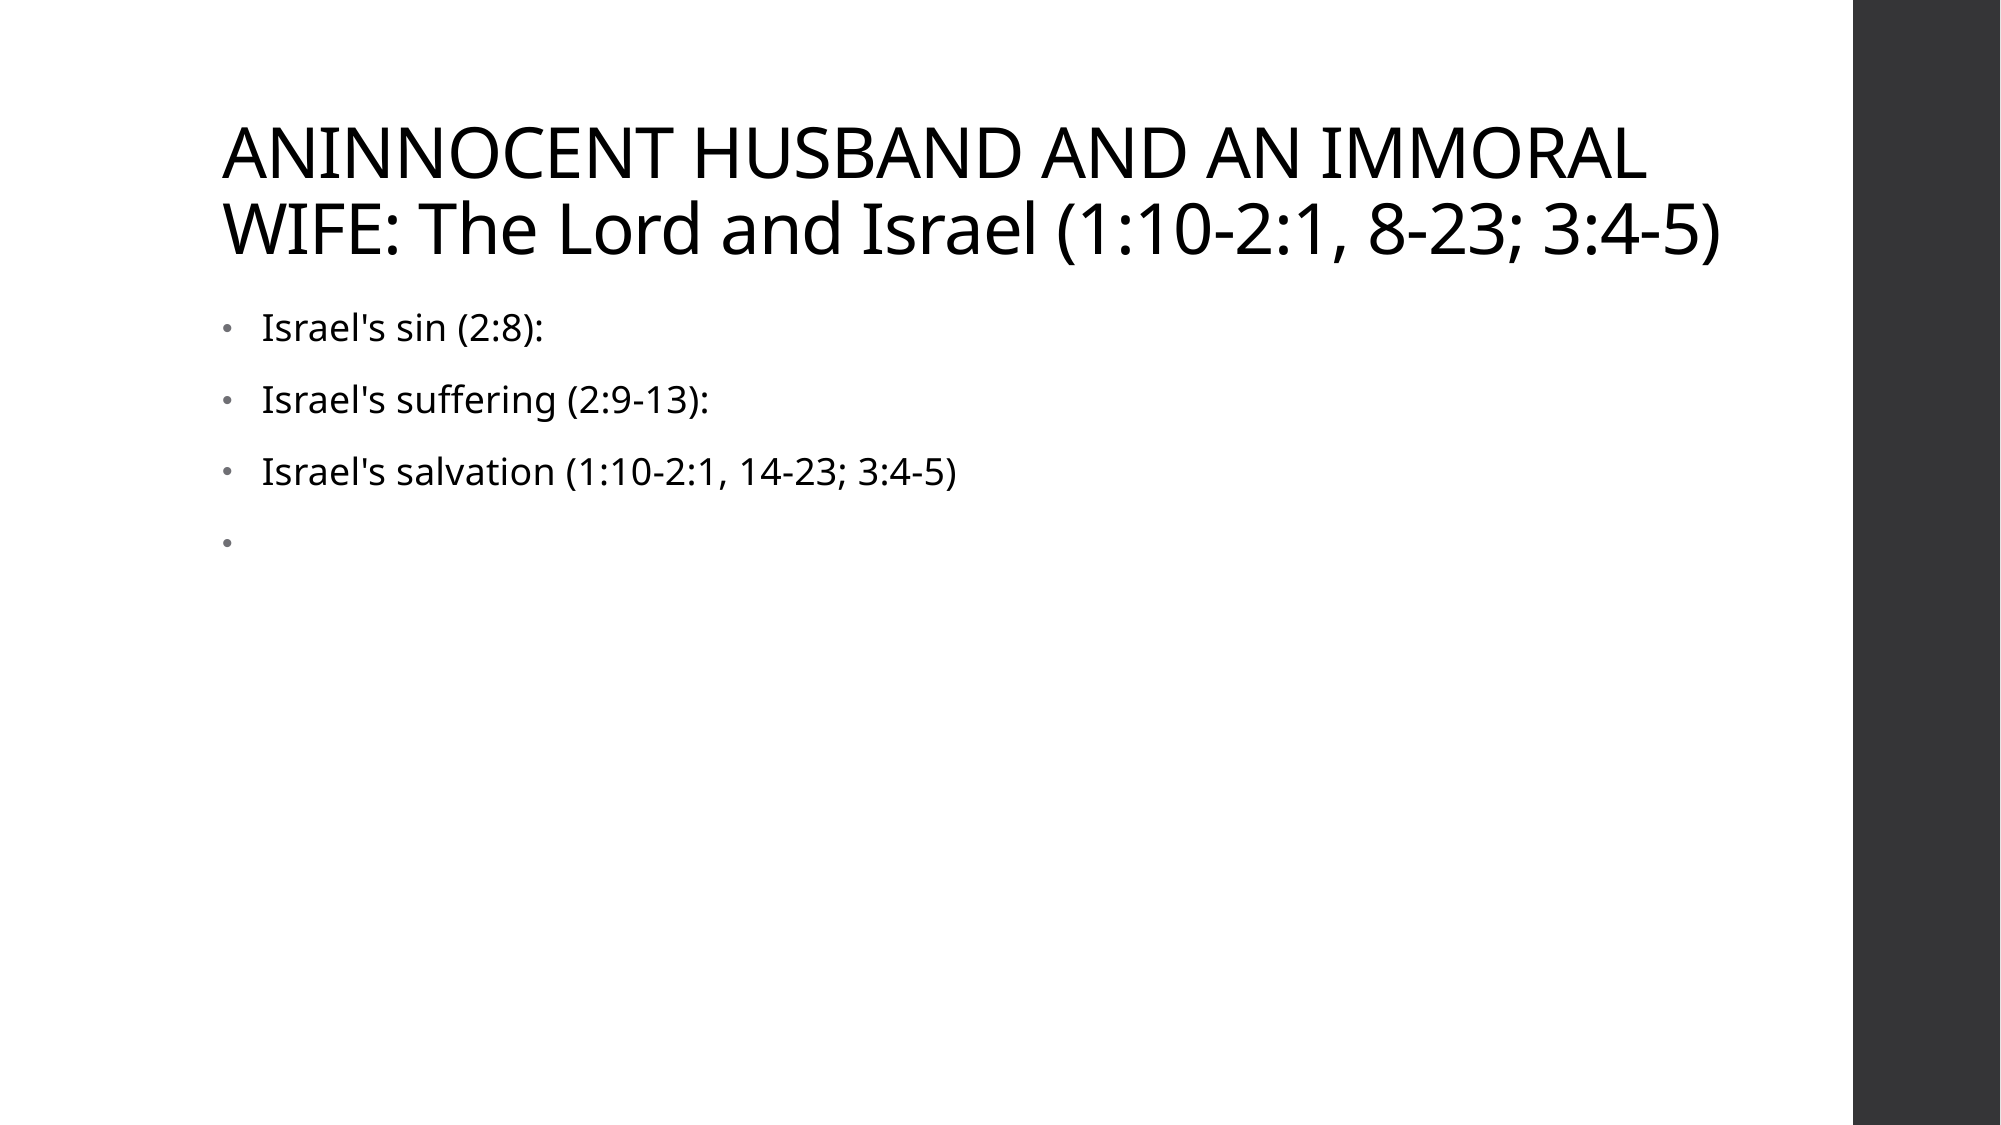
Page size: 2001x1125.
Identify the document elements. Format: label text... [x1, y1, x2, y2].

title ANINNOCENT HUSBAND AND AN IMMORAL WIFE: The Lord and Israel (1:10-2:1, 8-23; 3:4-5) [206, 60, 1797, 278]
list Israel's sin (2:8): Israel's suffering (2:9-13): Israel's salvation (1:10-2:1, 14-23; 3:4-5) [206, 299, 1617, 1014]
